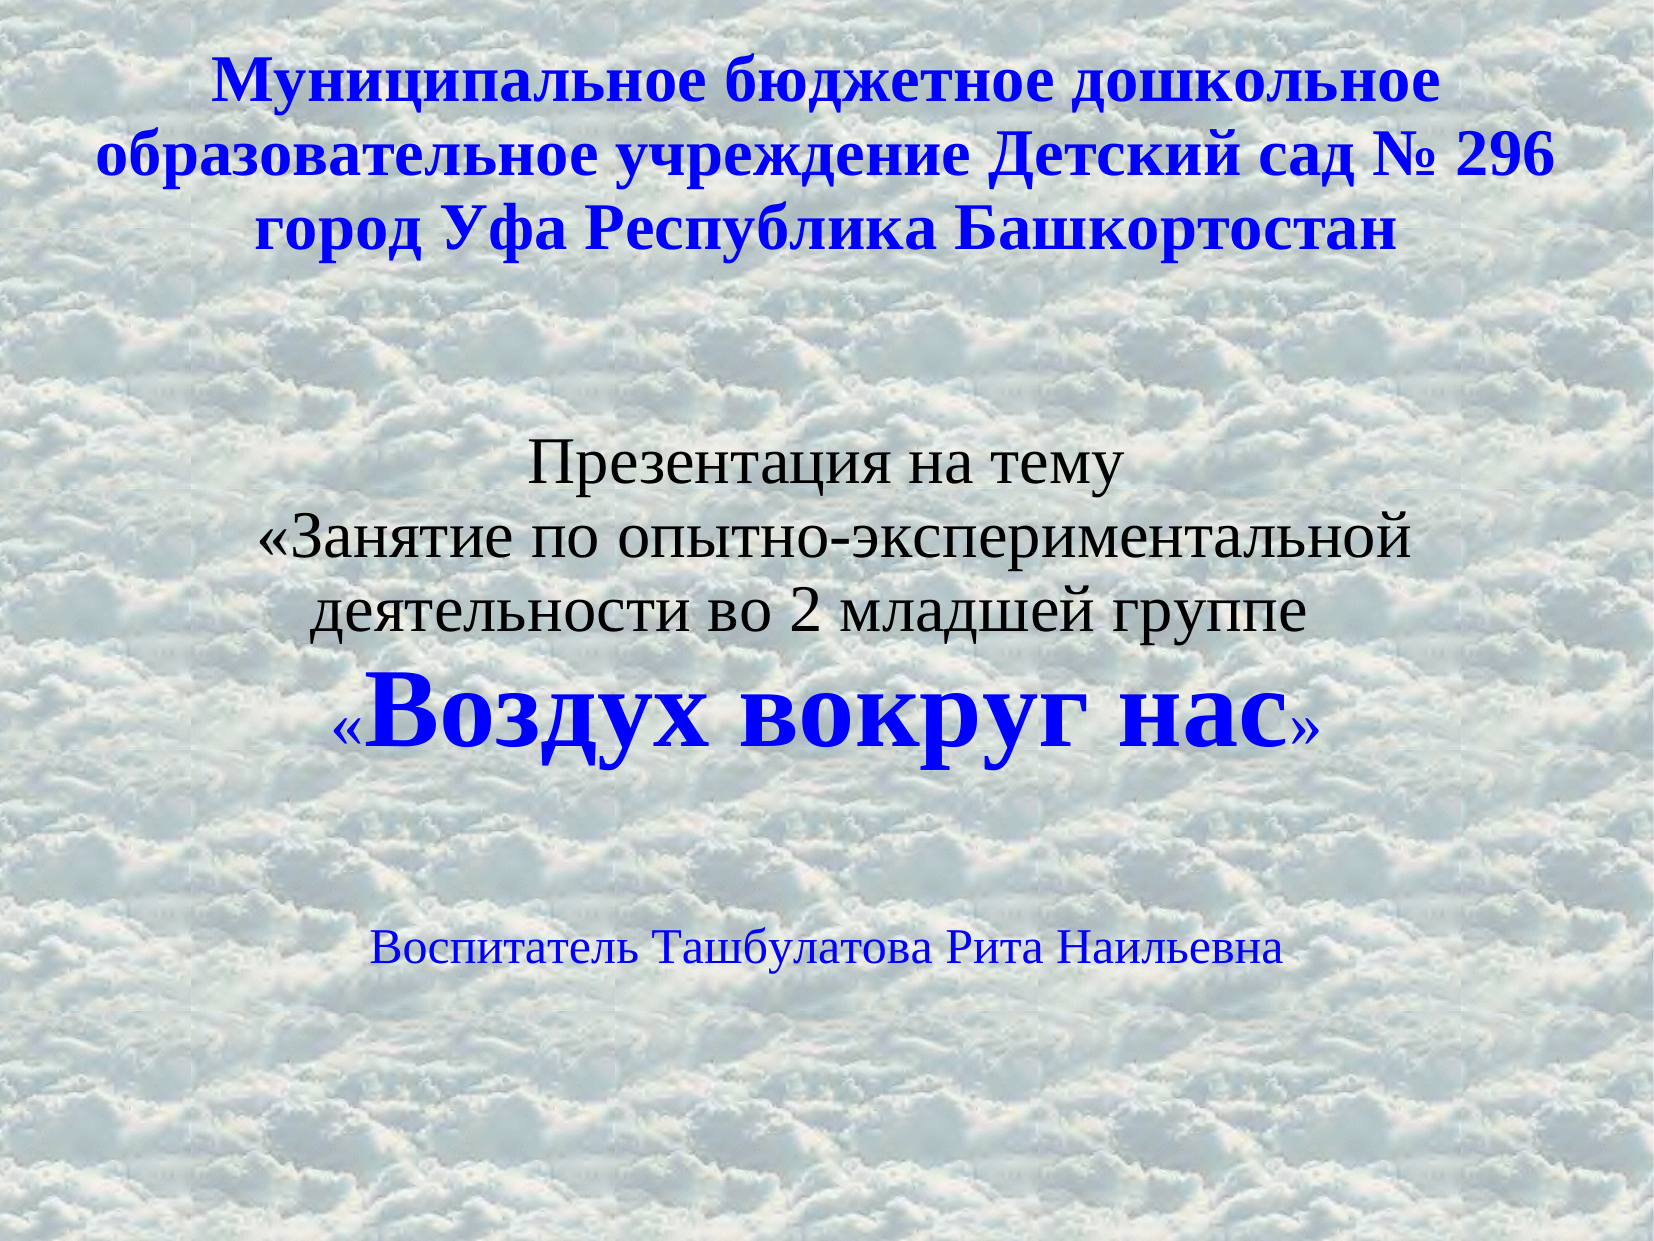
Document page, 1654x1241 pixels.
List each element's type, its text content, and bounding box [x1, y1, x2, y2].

picture [0, 0, 1654, 1241]
title Муниципальное бюджетное дошкольное образовательное учреждение Детский сад № 296 город Уфа Республика Башкортостан [82, 41, 1571, 265]
subtitle Презентация на тему «Занятие по опытно-экспериментальной деятельности во 2 младшей группе «Воздух вокруг нас» Воспитатель Ташбулатова Рита Наильевна [82, 423, 1571, 975]
